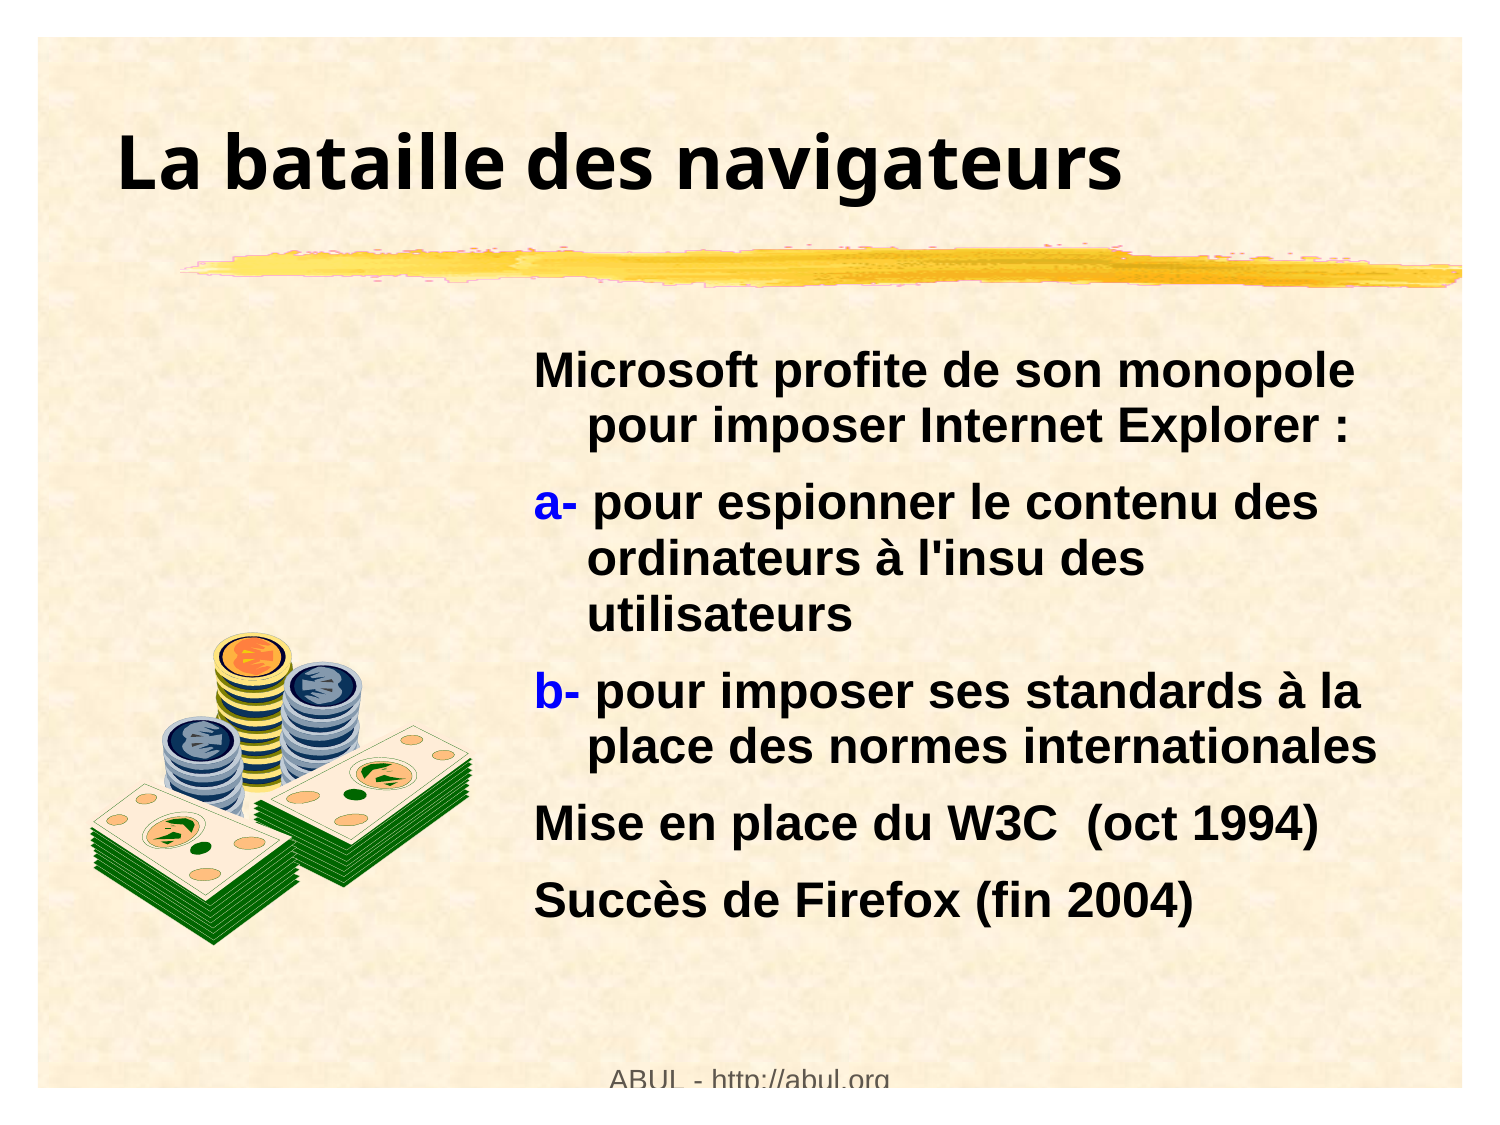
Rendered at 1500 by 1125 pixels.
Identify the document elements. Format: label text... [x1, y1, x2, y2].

picture [633, 1072, 642, 1078]
picture [37, 37, 1463, 1088]
picture [732, 1076, 737, 1088]
picture [748, 1076, 755, 1088]
picture [878, 1076, 886, 1088]
picture [633, 1081, 643, 1088]
picture [612, 1084, 624, 1088]
picture [614, 1073, 621, 1082]
title La bataille des navigateurs [101, 72, 1312, 248]
list Microsoft profite de son monopole pour imposer Internet Explorer : a- pour espionner le contenu des ordinateurs à l'insu des utilisateurs b- pour imposer ses standards à la place des normes internationales Mise en place du W3C (oct 1994) Succès de Firefox (fin 2004) [501, 334, 1439, 1015]
picture [852, 1076, 860, 1088]
picture [716, 1076, 723, 1088]
picture [788, 1082, 795, 1088]
picture [806, 1076, 813, 1088]
